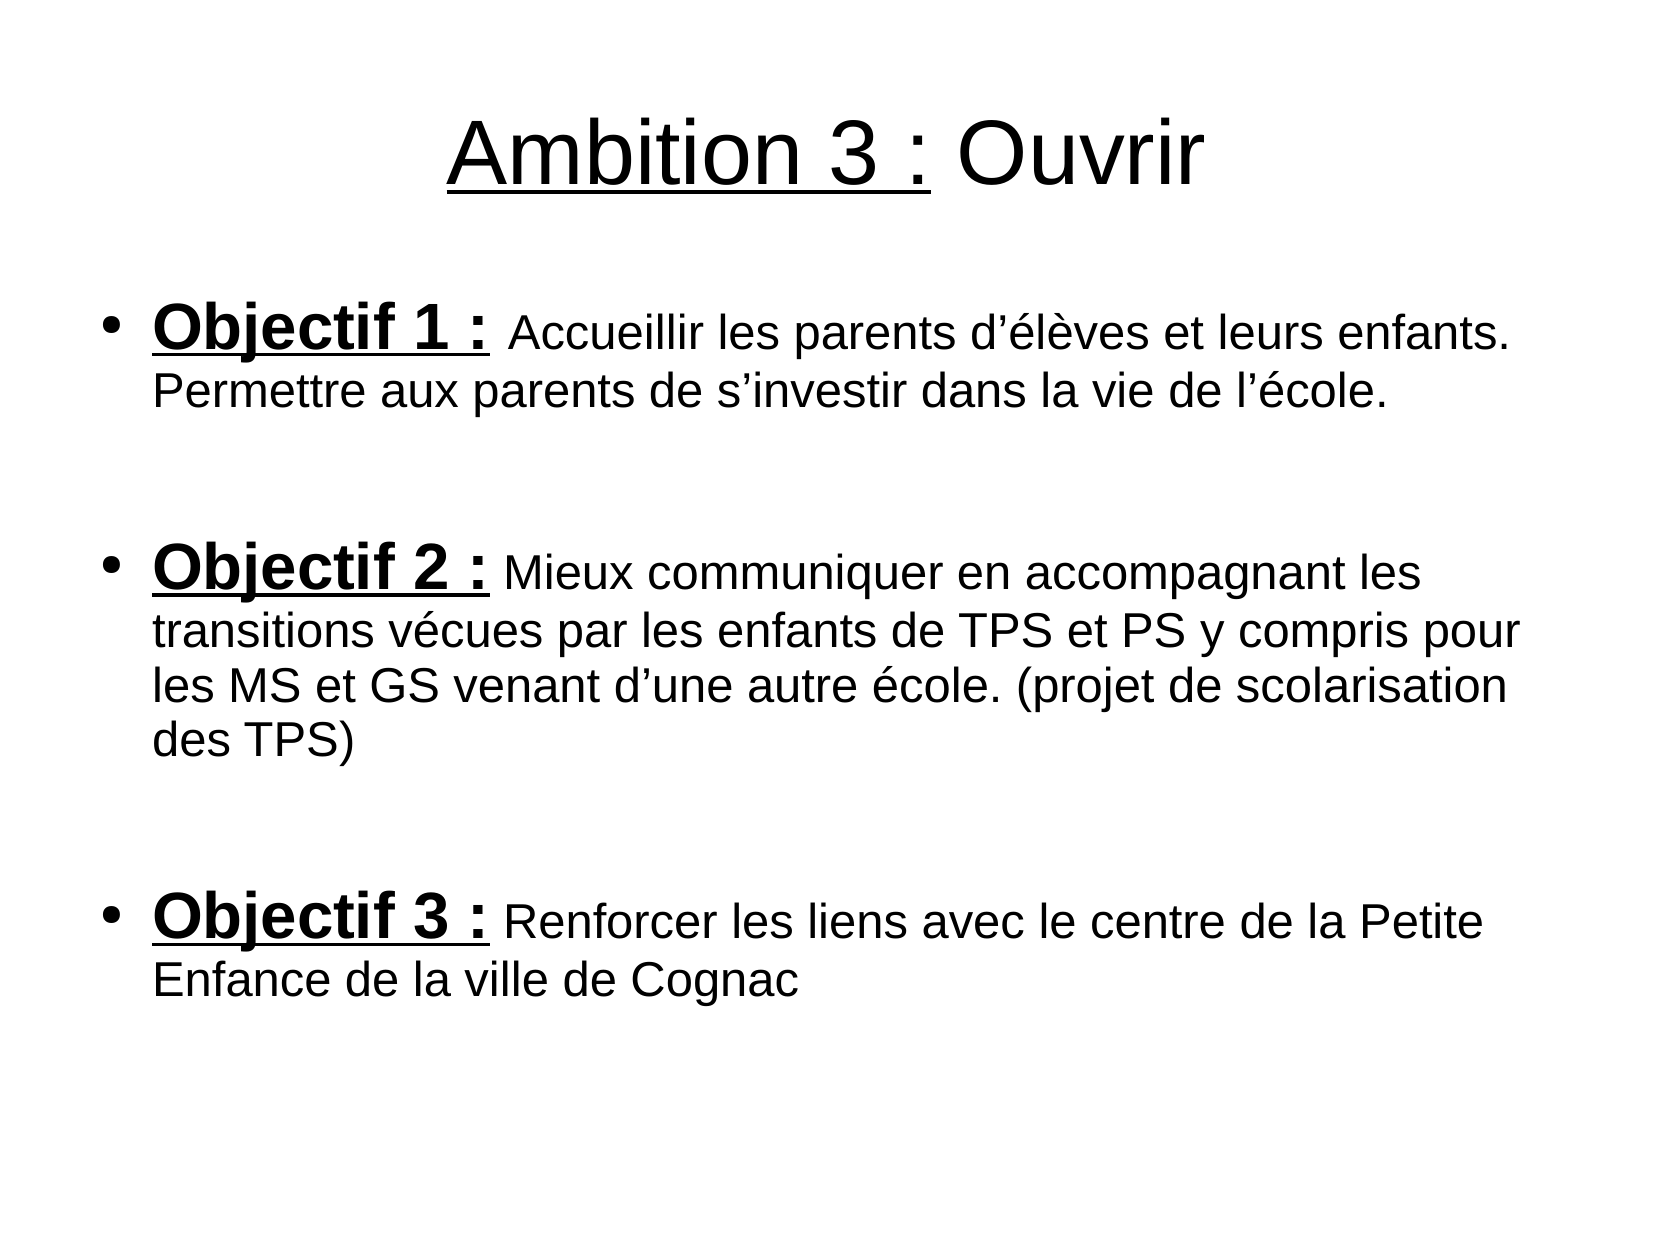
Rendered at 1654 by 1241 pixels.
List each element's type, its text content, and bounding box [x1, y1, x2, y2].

title Ambition 3 : Ouvrir [82, 49, 1571, 257]
list Objectif 1 : Accueillir les parents d’élèves et leurs enfants. Permettre aux parents de s’investir dans la vie de l’école. Objectif 2 : Mieux communiquer en accompagnant les transitions vécues par les enfants de TPS et PS y compris pour les MS et GS venant d’une autre école. (projet de scolarisation des TPS) Objectif 3 : Renforcer les liens avec le centre de la Petite Enfance de la ville de Cognac [82, 290, 1571, 1010]
